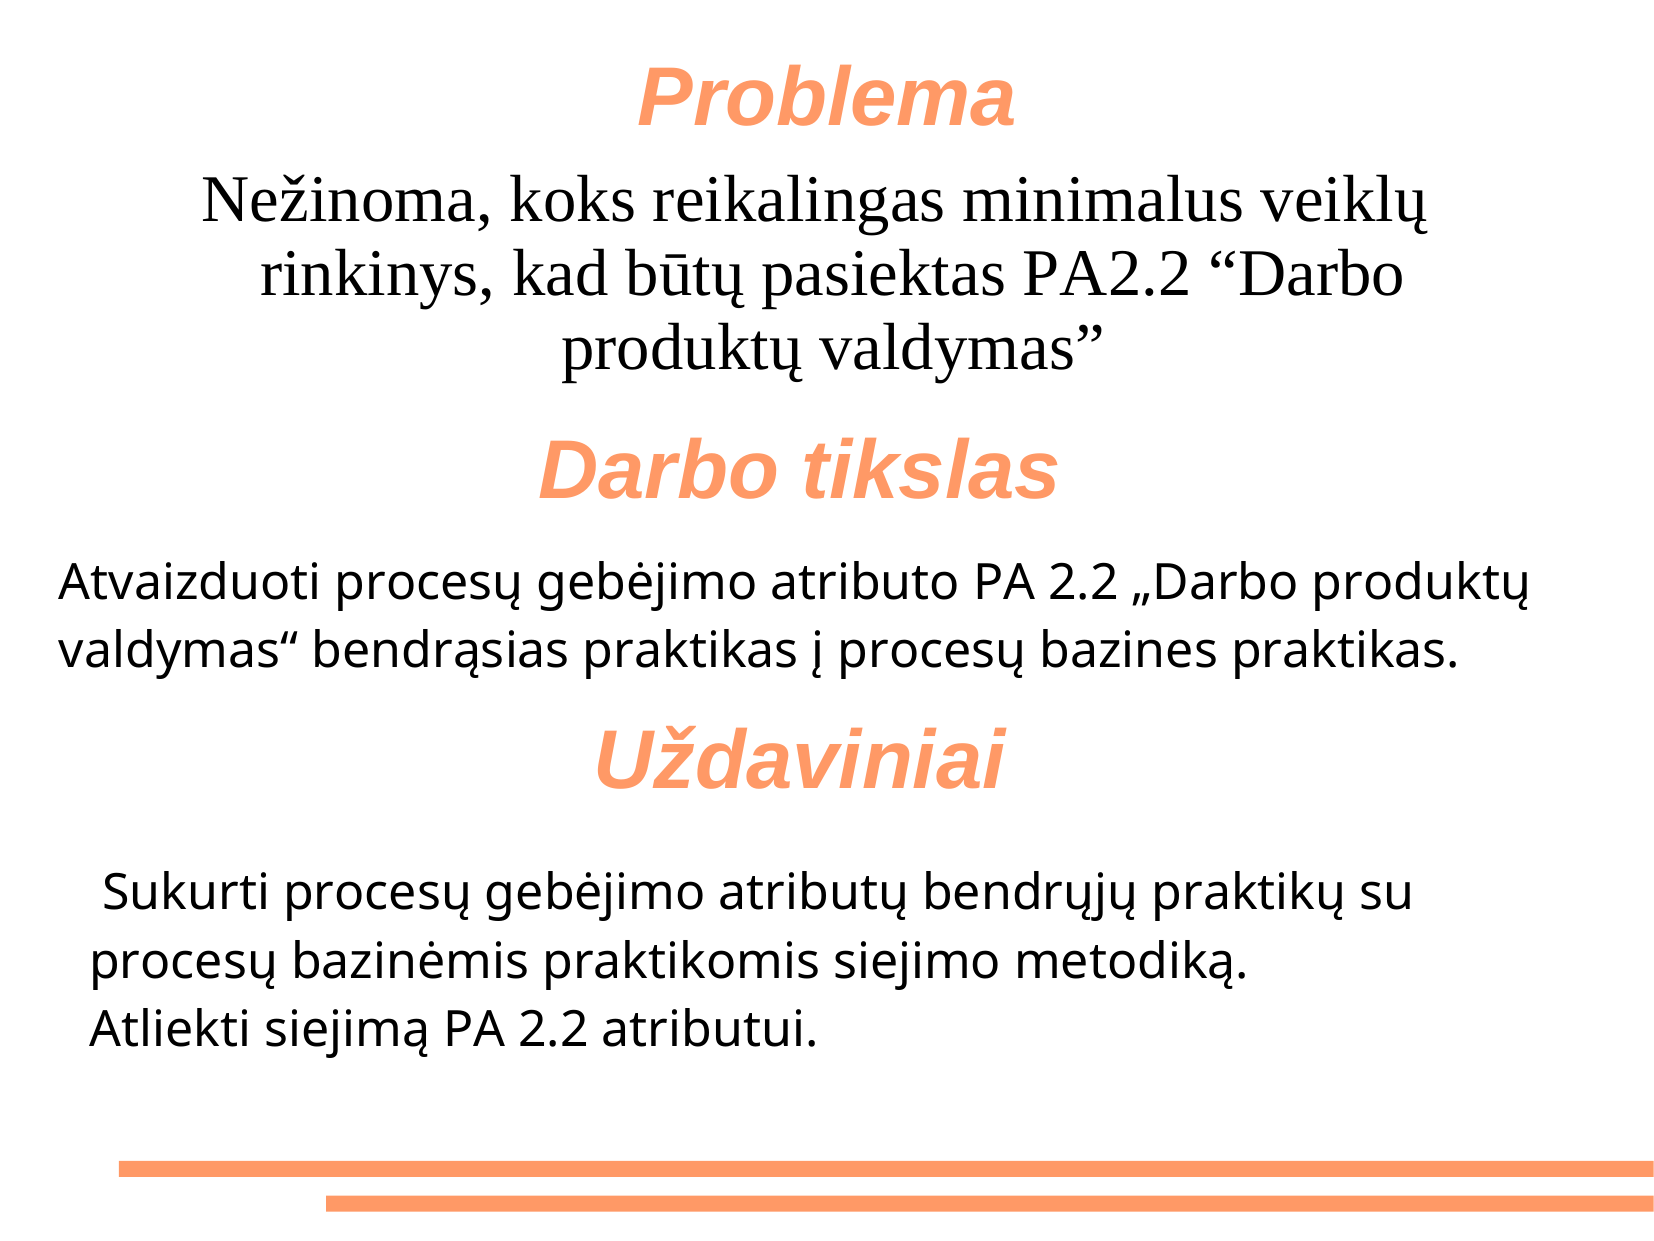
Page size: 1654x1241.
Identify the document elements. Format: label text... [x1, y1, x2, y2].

text_box Atvaizduoti procesų gebėjimo atributo PA 2.2 „Darbo produktų valdymas“ bendrąsias praktikas į procesų bazines praktikas. [59, 545, 1625, 789]
title Darbo tikslas [93, 419, 1506, 521]
subtitle Nežinoma, koks reikalingas minimalus veiklų rinkinys, kad būtų pasiektas PA2.2 “Darbo produktų valdymas” [125, 161, 1506, 384]
title Uždaviniai [93, 708, 1506, 811]
title Problema [121, 46, 1534, 148]
text_box Sukurti procesų gebėjimo atributų bendrųjų praktikų su procesų bazinėmis praktikomis siejimo metodiką. Atliekti siejimą PA 2.2 atributui. [89, 856, 1536, 1100]
